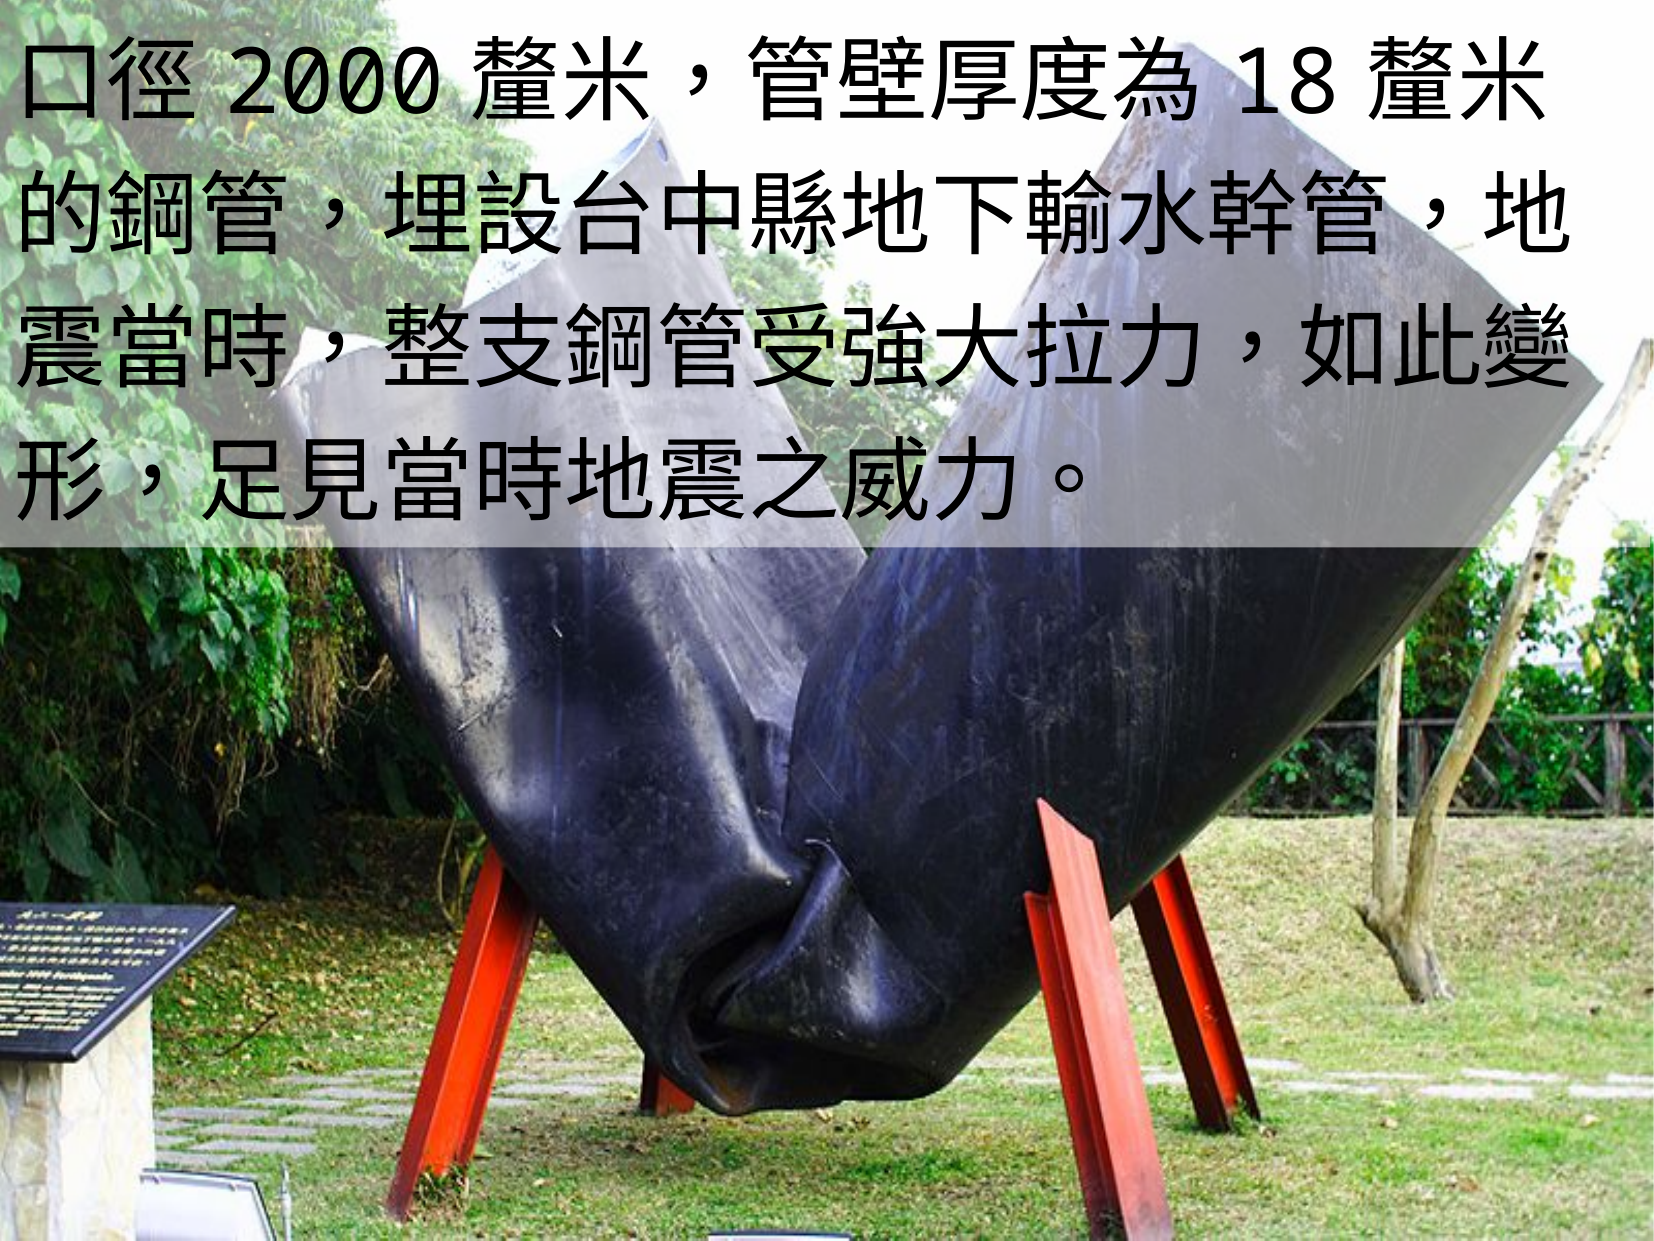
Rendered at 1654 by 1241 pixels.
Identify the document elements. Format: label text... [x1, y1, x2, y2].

text_box 口徑2000釐米，管壁厚度為18釐米的鋼管，埋設台中縣地下輸水幹管，地震當時，整支鋼管受強大拉力，如此變形，足見當時地震之威力。 [0, 0, 1651, 384]
picture [0, 0, 1654, 1241]
